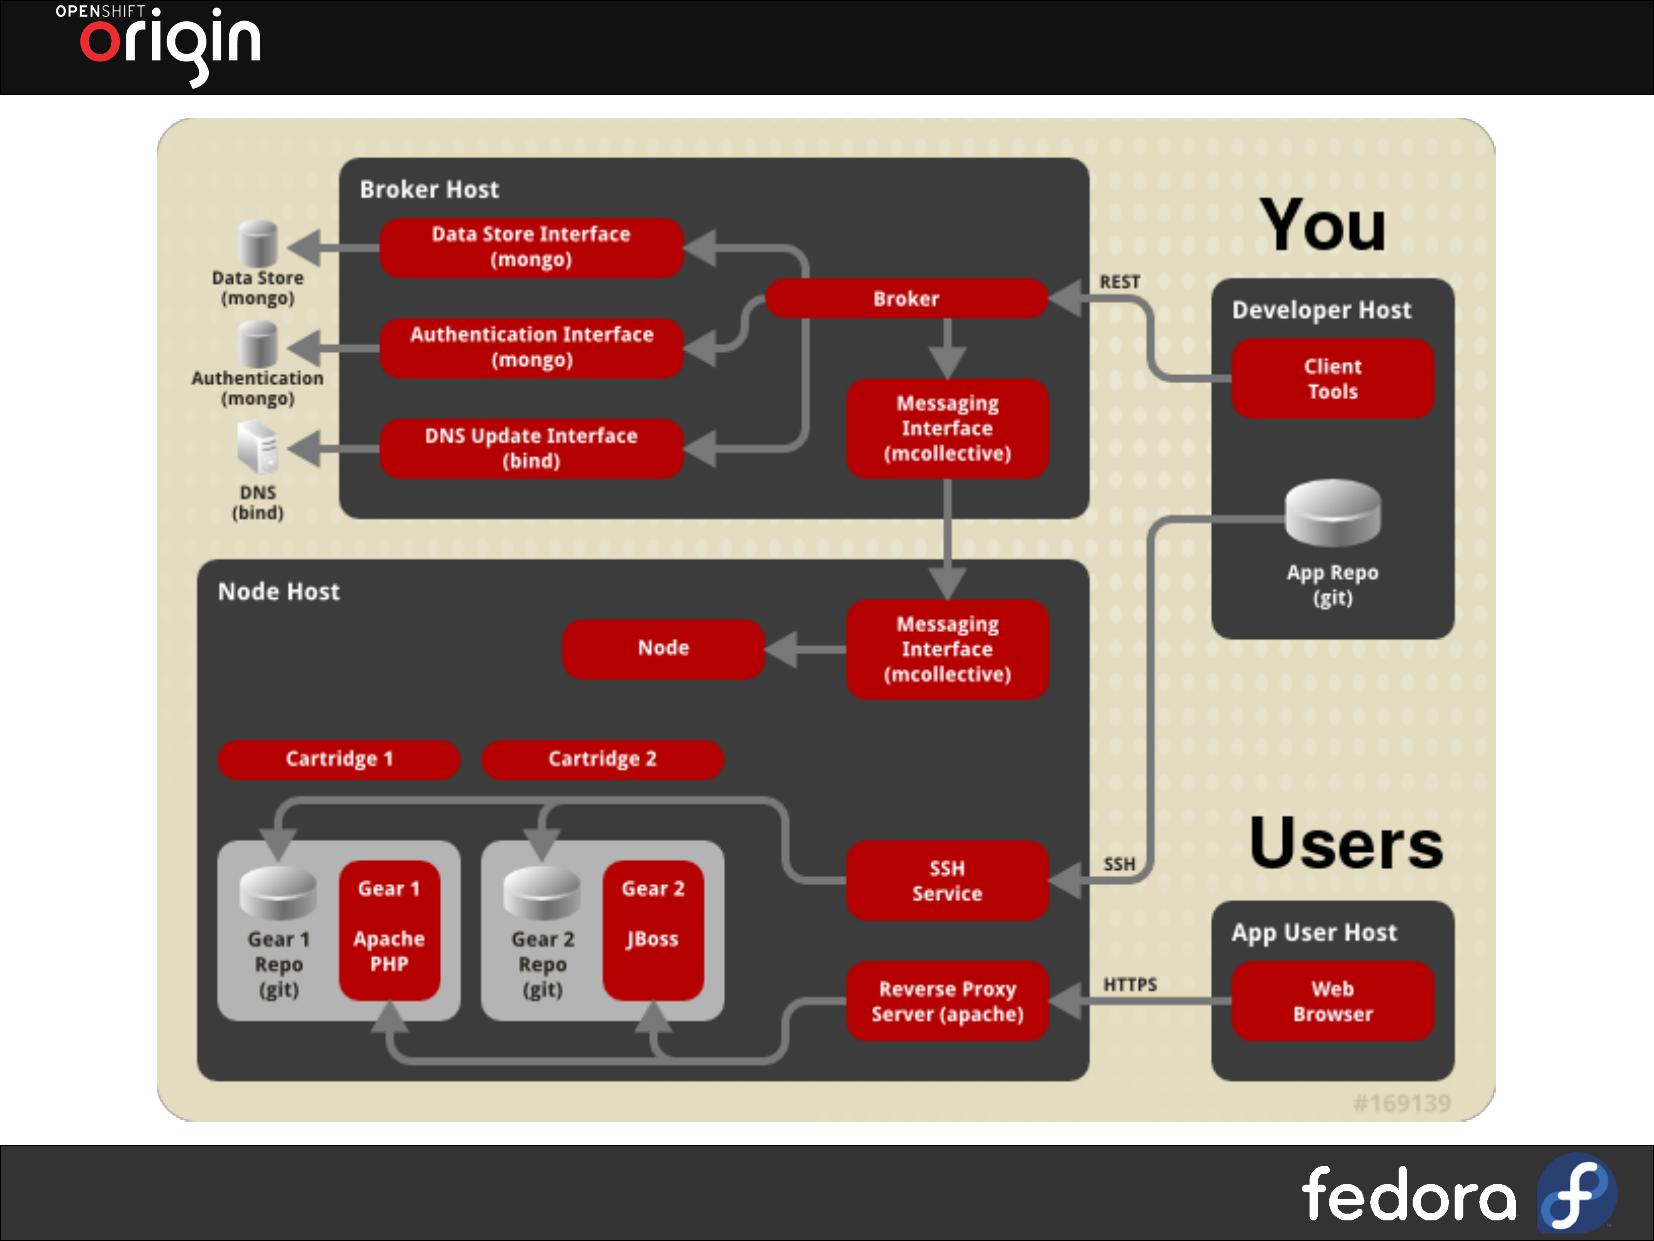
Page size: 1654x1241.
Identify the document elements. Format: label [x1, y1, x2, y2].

picture [1299, 1151, 1619, 1235]
picture [56, 5, 260, 89]
picture [157, 118, 1496, 1123]
